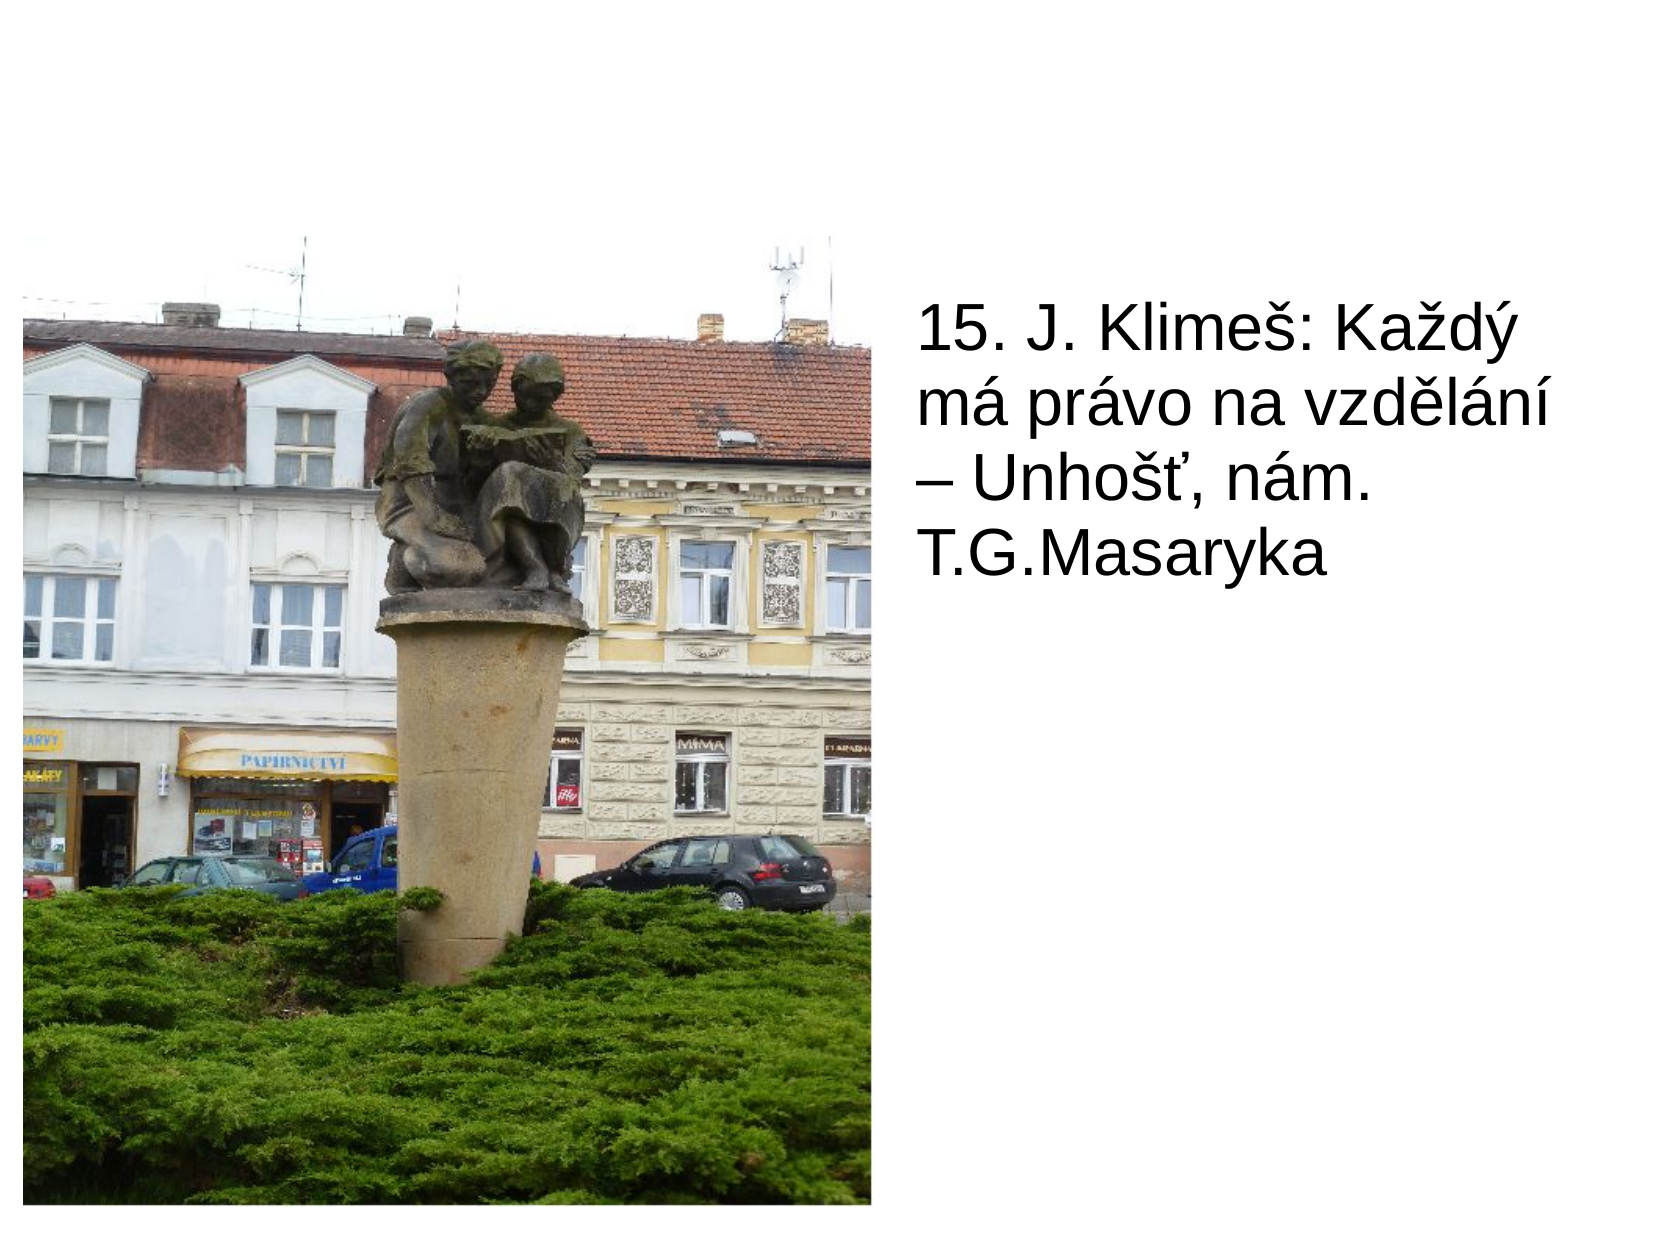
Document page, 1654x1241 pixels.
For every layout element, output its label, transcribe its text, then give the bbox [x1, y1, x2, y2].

list 15. J. Klimeš: Každý má právo na vzdělání – Unhošť, nám. T.G.Masaryka [873, 290, 1572, 1109]
picture [23, 236, 873, 1207]
